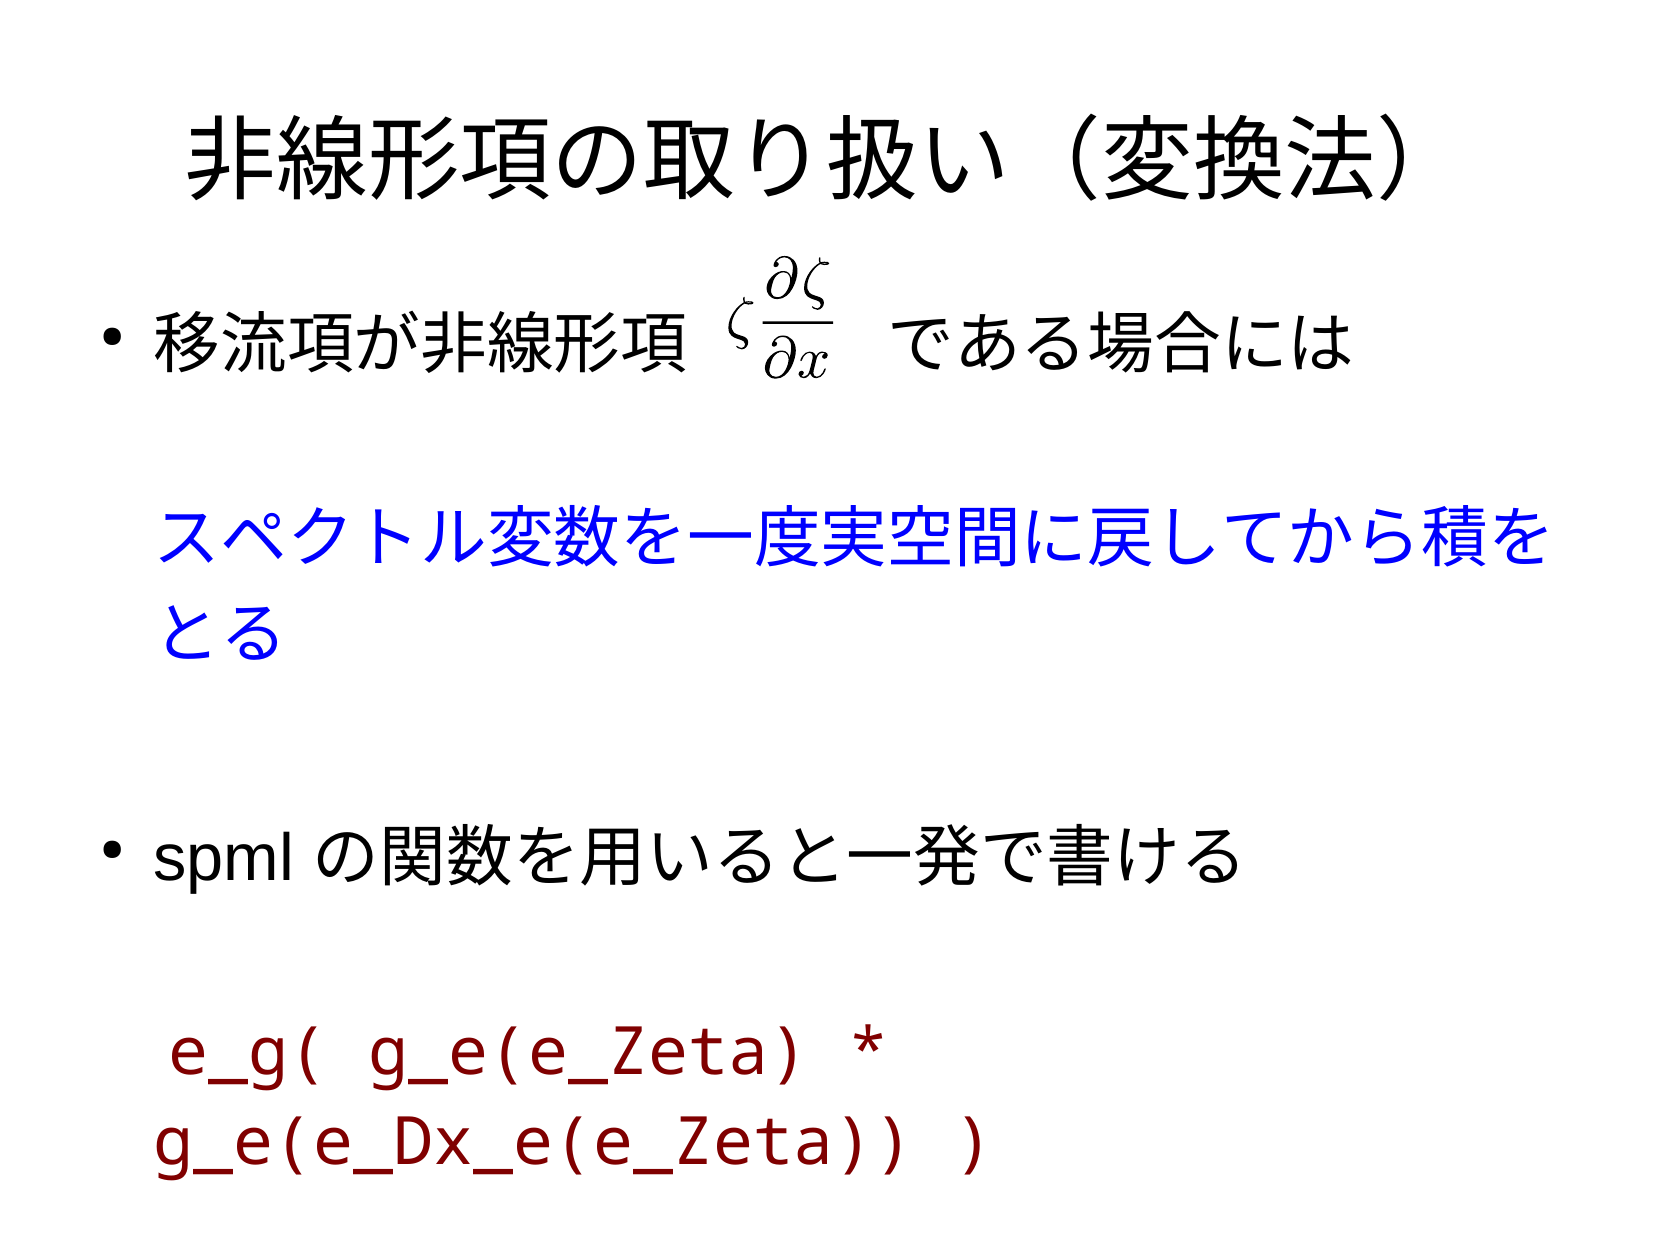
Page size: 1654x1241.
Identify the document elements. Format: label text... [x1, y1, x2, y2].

list 移流項が非線形項 である場合には スペクトル変数を一度実空間に戻してから積をとる spml の関数を用いると一発で書ける e_g( g_e(e_Zeta) * g_e(e_Dx_e(e_Zeta)) ) [82, 290, 1571, 1094]
picture [728, 255, 834, 379]
title 非線形項の取り扱い（変換法） [82, 56, 1571, 250]
